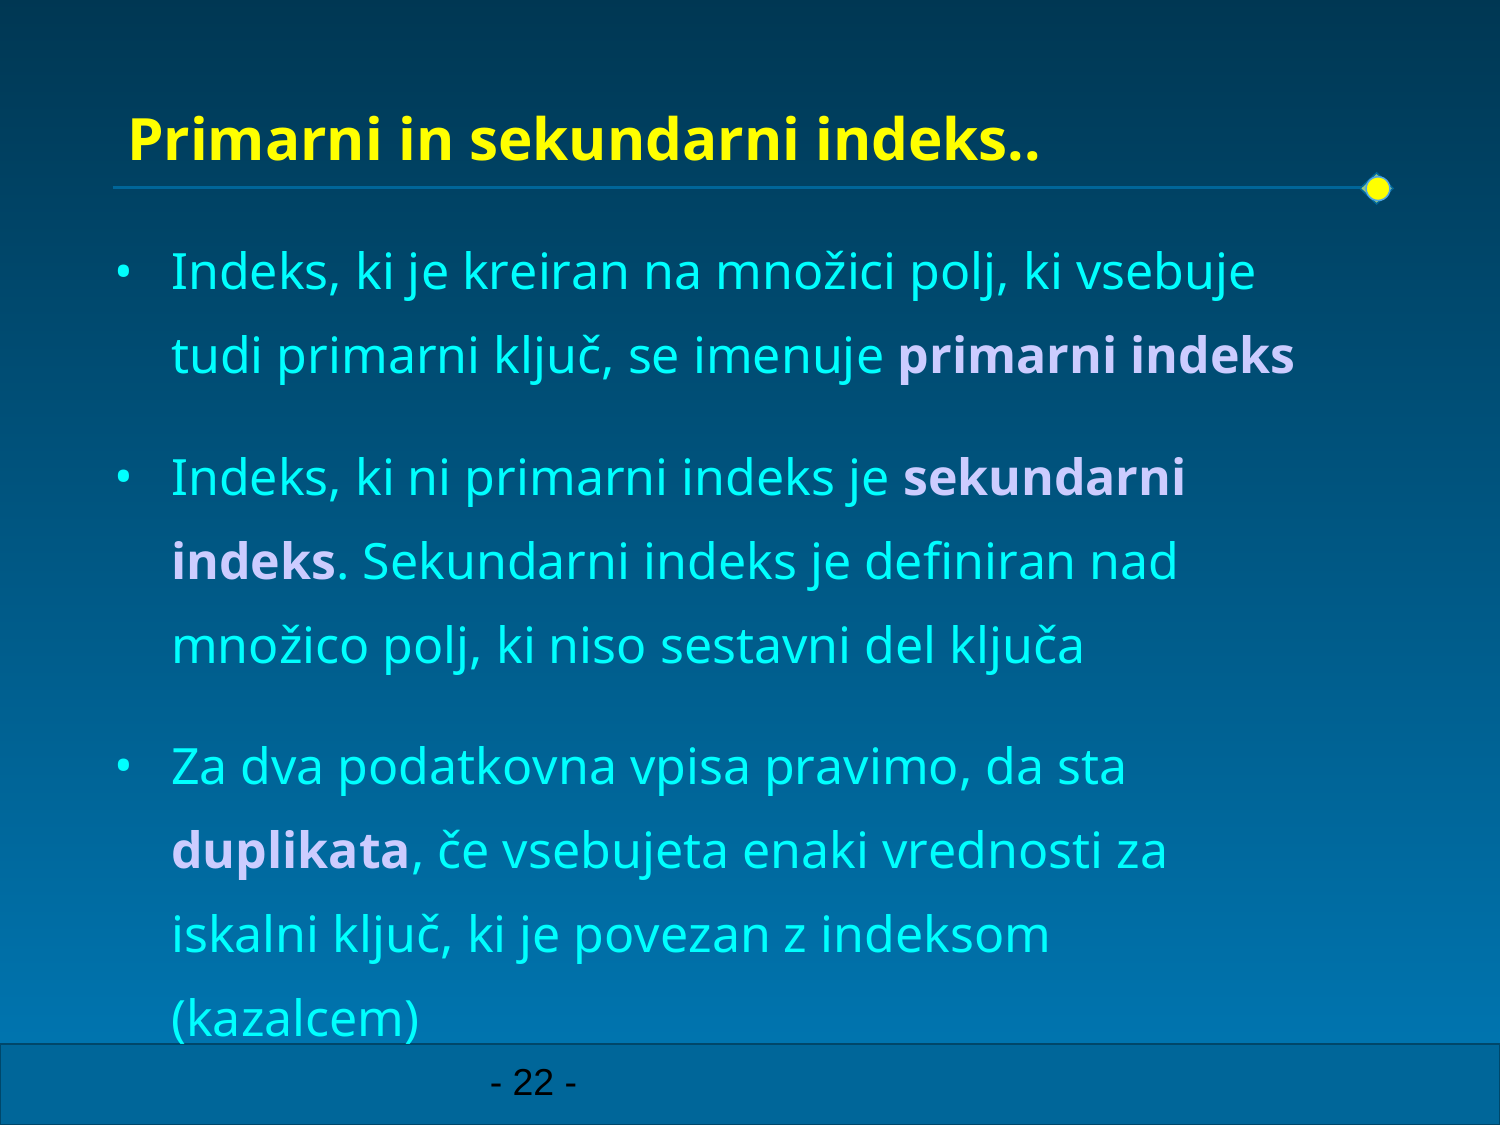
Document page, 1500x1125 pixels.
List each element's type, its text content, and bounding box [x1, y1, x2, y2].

title Primarni in sekundarni indeks.. [112, 94, 1388, 181]
list Indeks, ki je kreiran na množici polj, ki vsebuje tudi primarni ključ, se imenuje primarni indeks Indeks, ki ni primarni indeks je sekundarni indeks. Sekundarni indeks je definiran nad množico polj, ki niso sestavni del ključa Za dva podatkovna vpisa pravimo, da sta duplikata, če vsebujeta enaki vrednosti za iskalni ključ, ki je povezan z indeksom (kazalcem) [100, 208, 1311, 1003]
